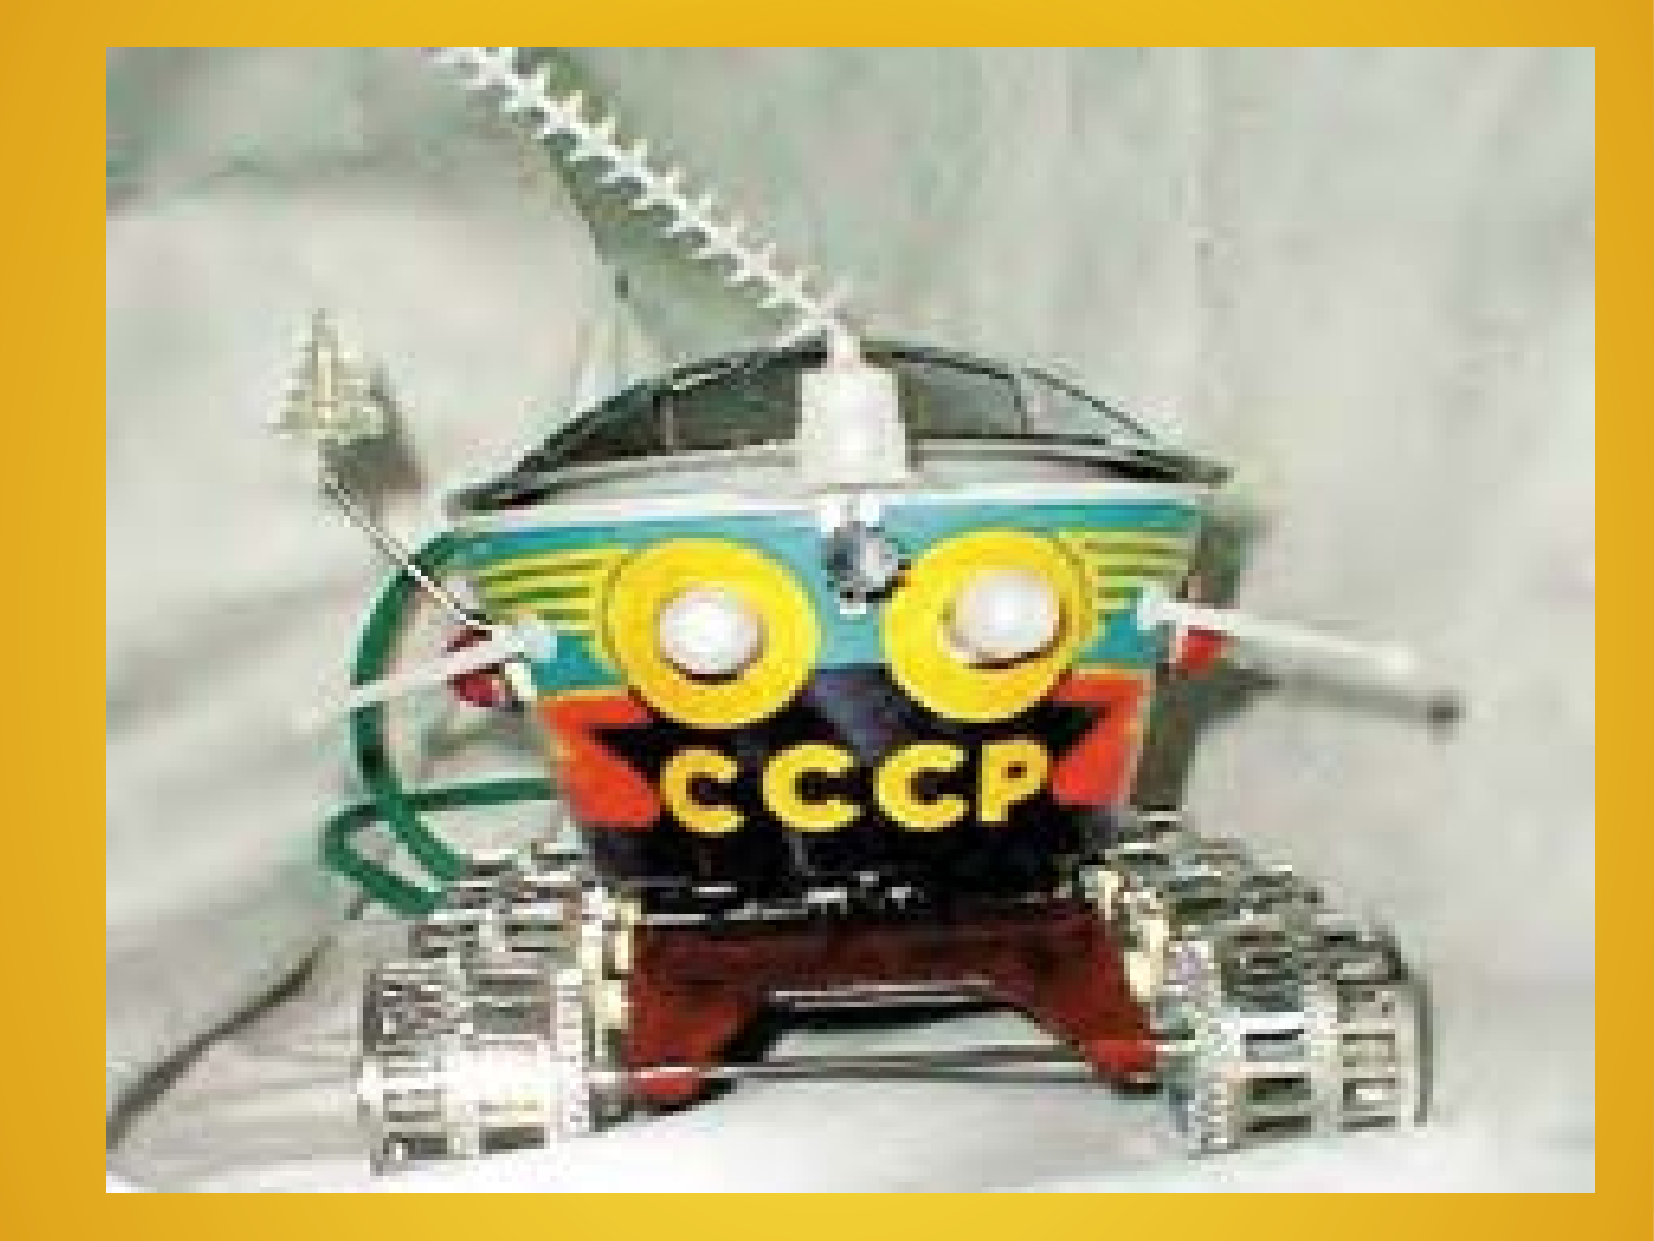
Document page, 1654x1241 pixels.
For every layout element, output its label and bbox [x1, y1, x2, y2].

picture [106, 47, 1595, 1193]
